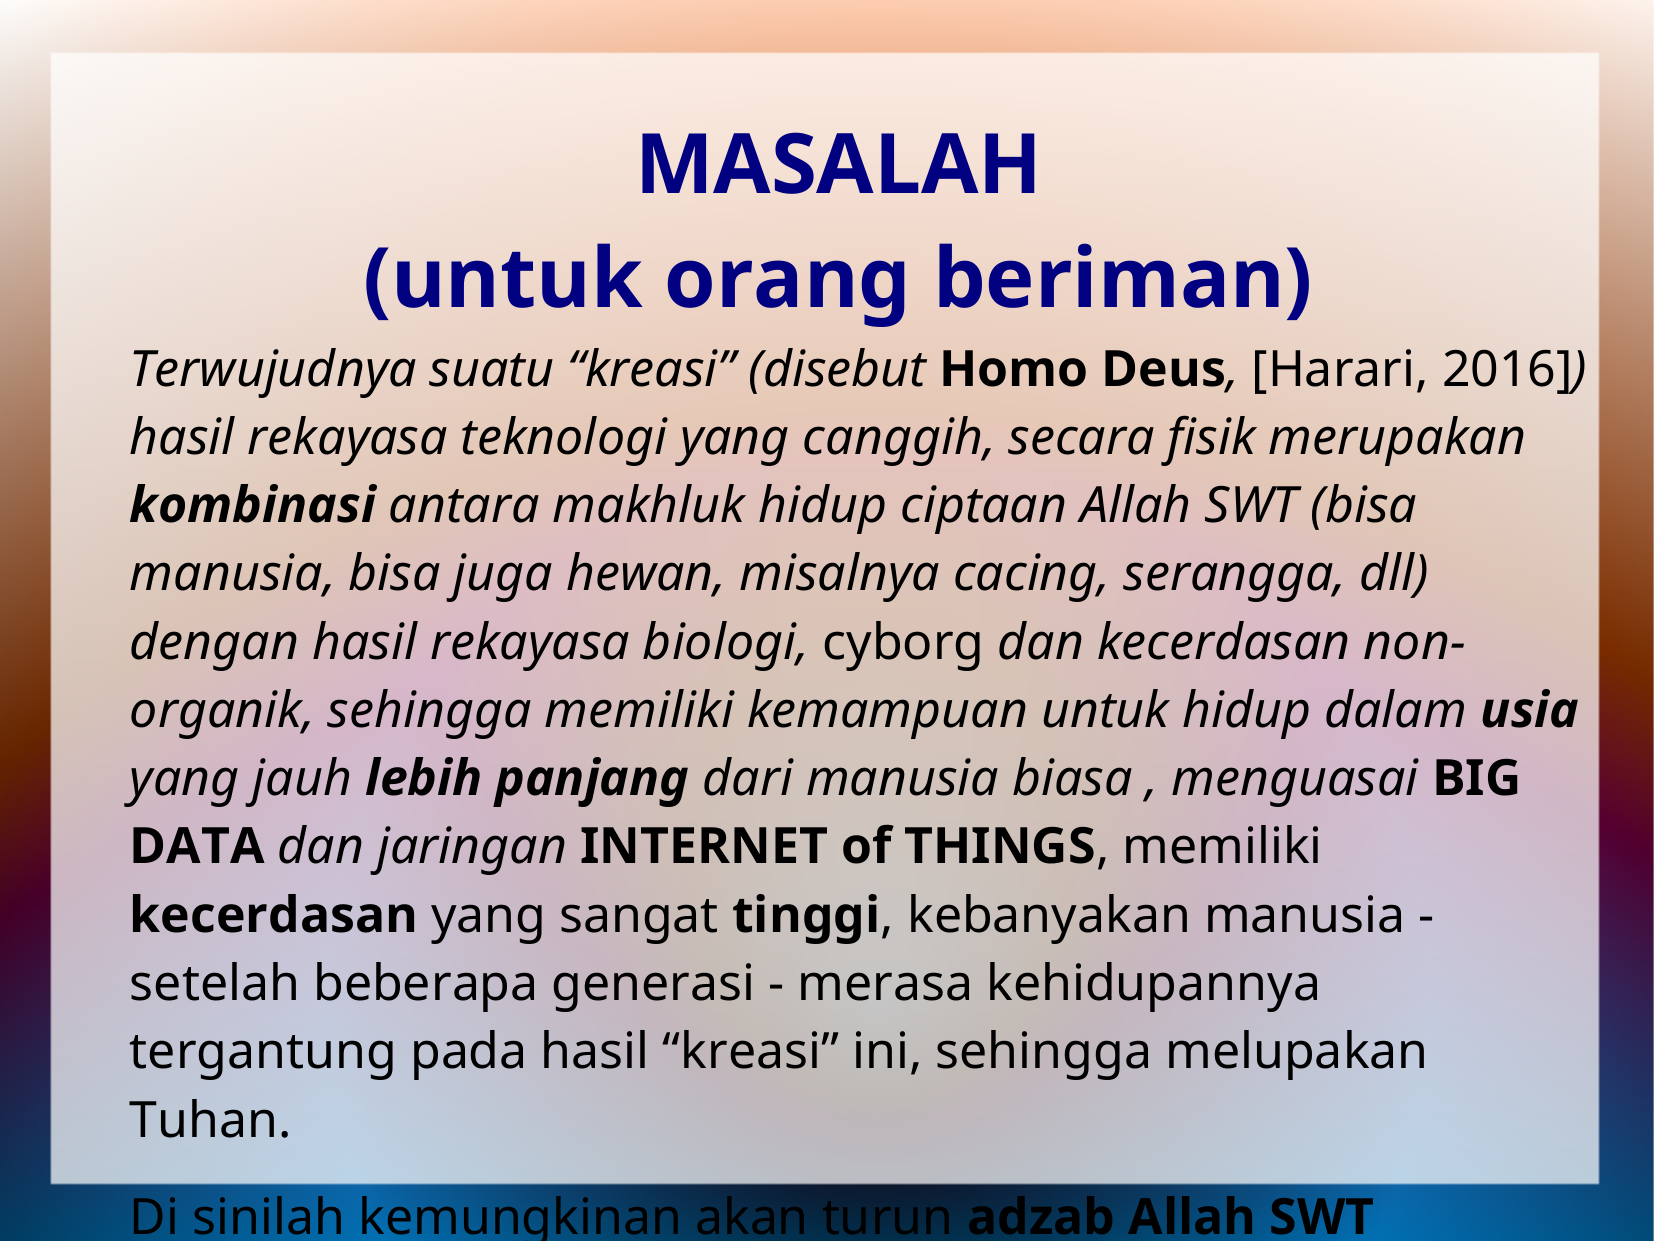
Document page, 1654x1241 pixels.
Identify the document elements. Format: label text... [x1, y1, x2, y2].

title MASALAH (untuk orang beriman) [94, 106, 1583, 331]
picture [0, 0, 1654, 1241]
list Terwujudnya suatu “kreasi” (disebut Homo Deus, [Harari, 2016]) hasil rekayasa teknologi yang canggih, secara fisik merupakan kombinasi antara makhluk hidup ciptaan Allah SWT (bisa manusia, bisa juga hewan, misalnya cacing, serangga, dll) dengan hasil rekayasa biologi, cyborg dan kecerdasan non-organik, sehingga memiliki kemampuan untuk hidup dalam usia yang jauh lebih panjang dari manusia biasa , menguasai BIG DATA dan jaringan INTERNET of THINGS, memiliki kecerdasan yang sangat tinggi, kebanyakan manusia - setelah beberapa generasi - merasa kehidupannya tergantung pada hasil “kreasi” ini, sehingga melupakan Tuhan. Di sinilah kemungkinan akan turun adzab Allah SWT sebagaimana yang terjadi di zaman Nabi Nuh a.s. berupa bencana alam, bencana sosial dan/atau bencana kemanusiaan. [59, 332, 1595, 1241]
